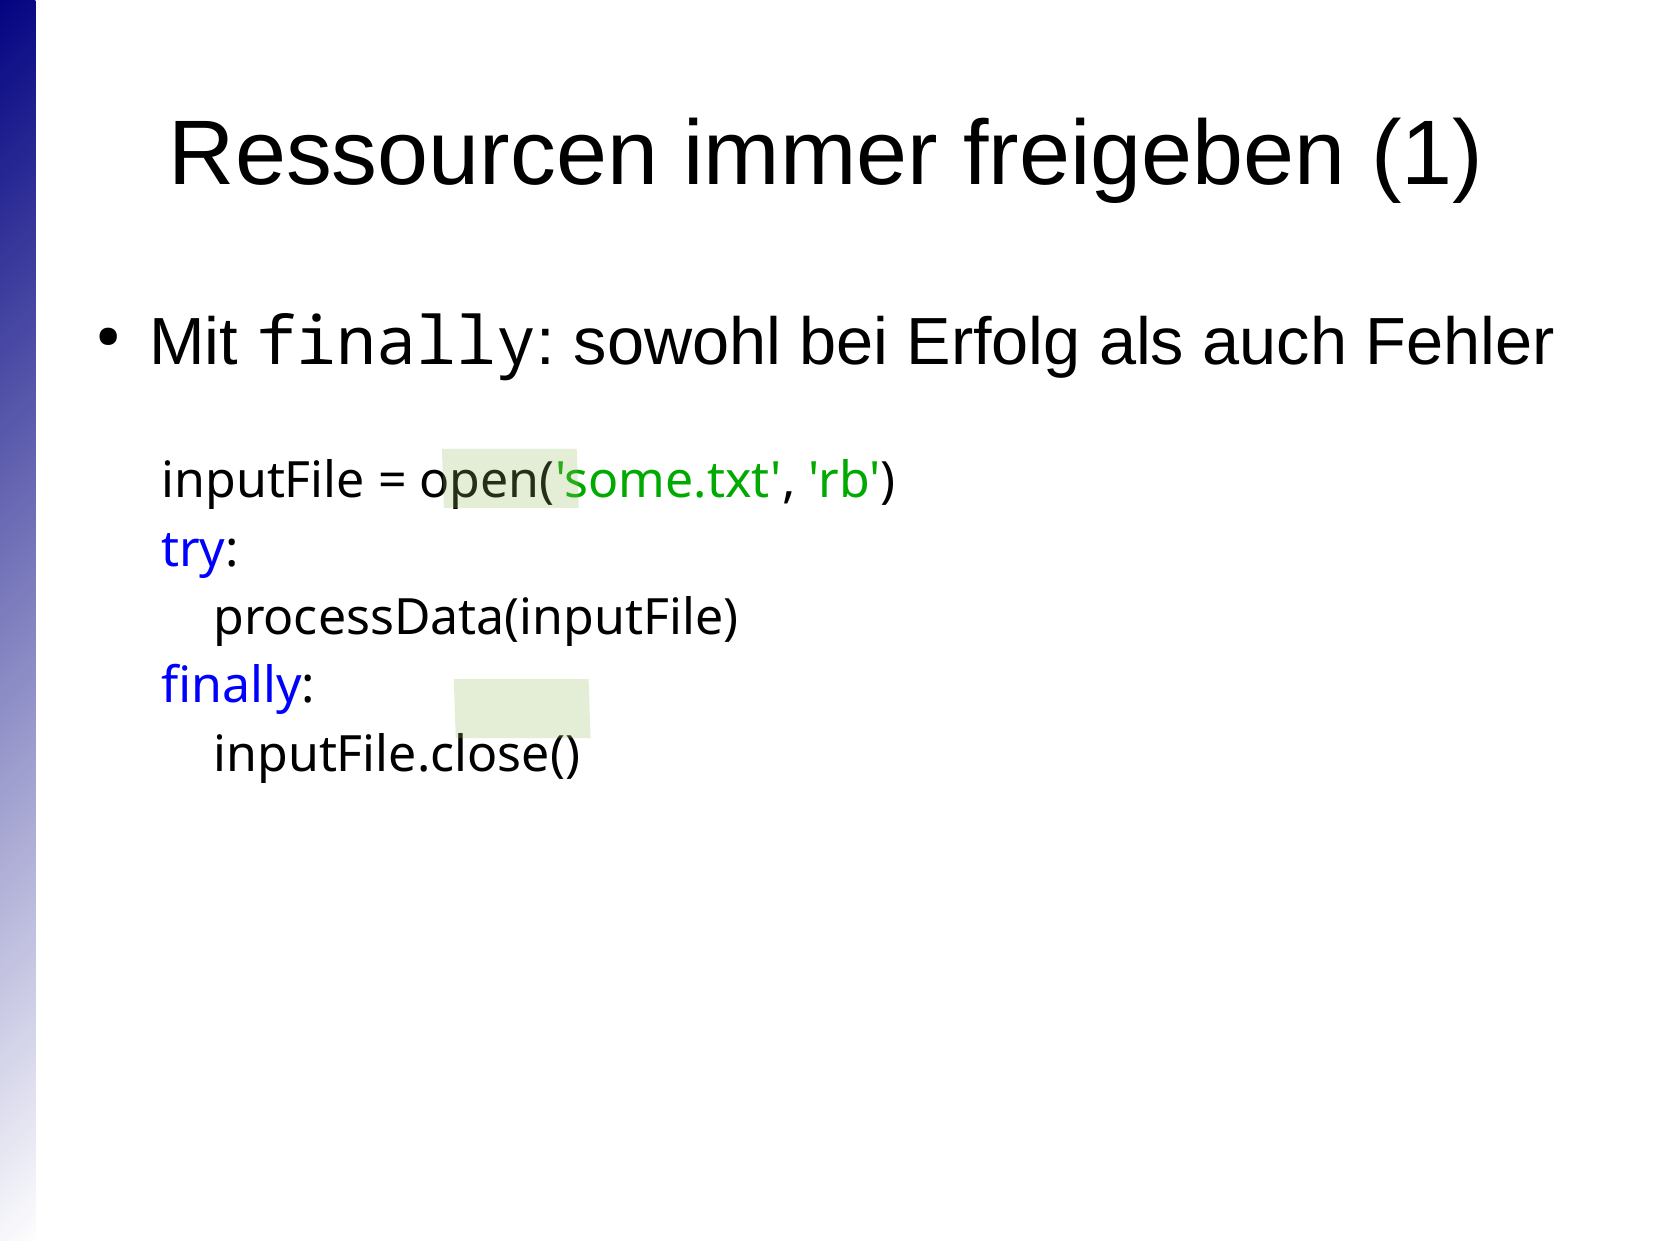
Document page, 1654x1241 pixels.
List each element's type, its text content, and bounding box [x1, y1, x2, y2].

list Mit finally: sowohl bei Erfolg als auch Fehler [78, 292, 1567, 402]
title Ressourcen immer freigeben (1) [82, 49, 1571, 257]
text_box [453, 679, 591, 739]
text_box inputFile = open('some.txt', 'rb') try: processData(inputFile) finally: inputFile.close() [94, 437, 1548, 746]
text_box [441, 448, 579, 508]
